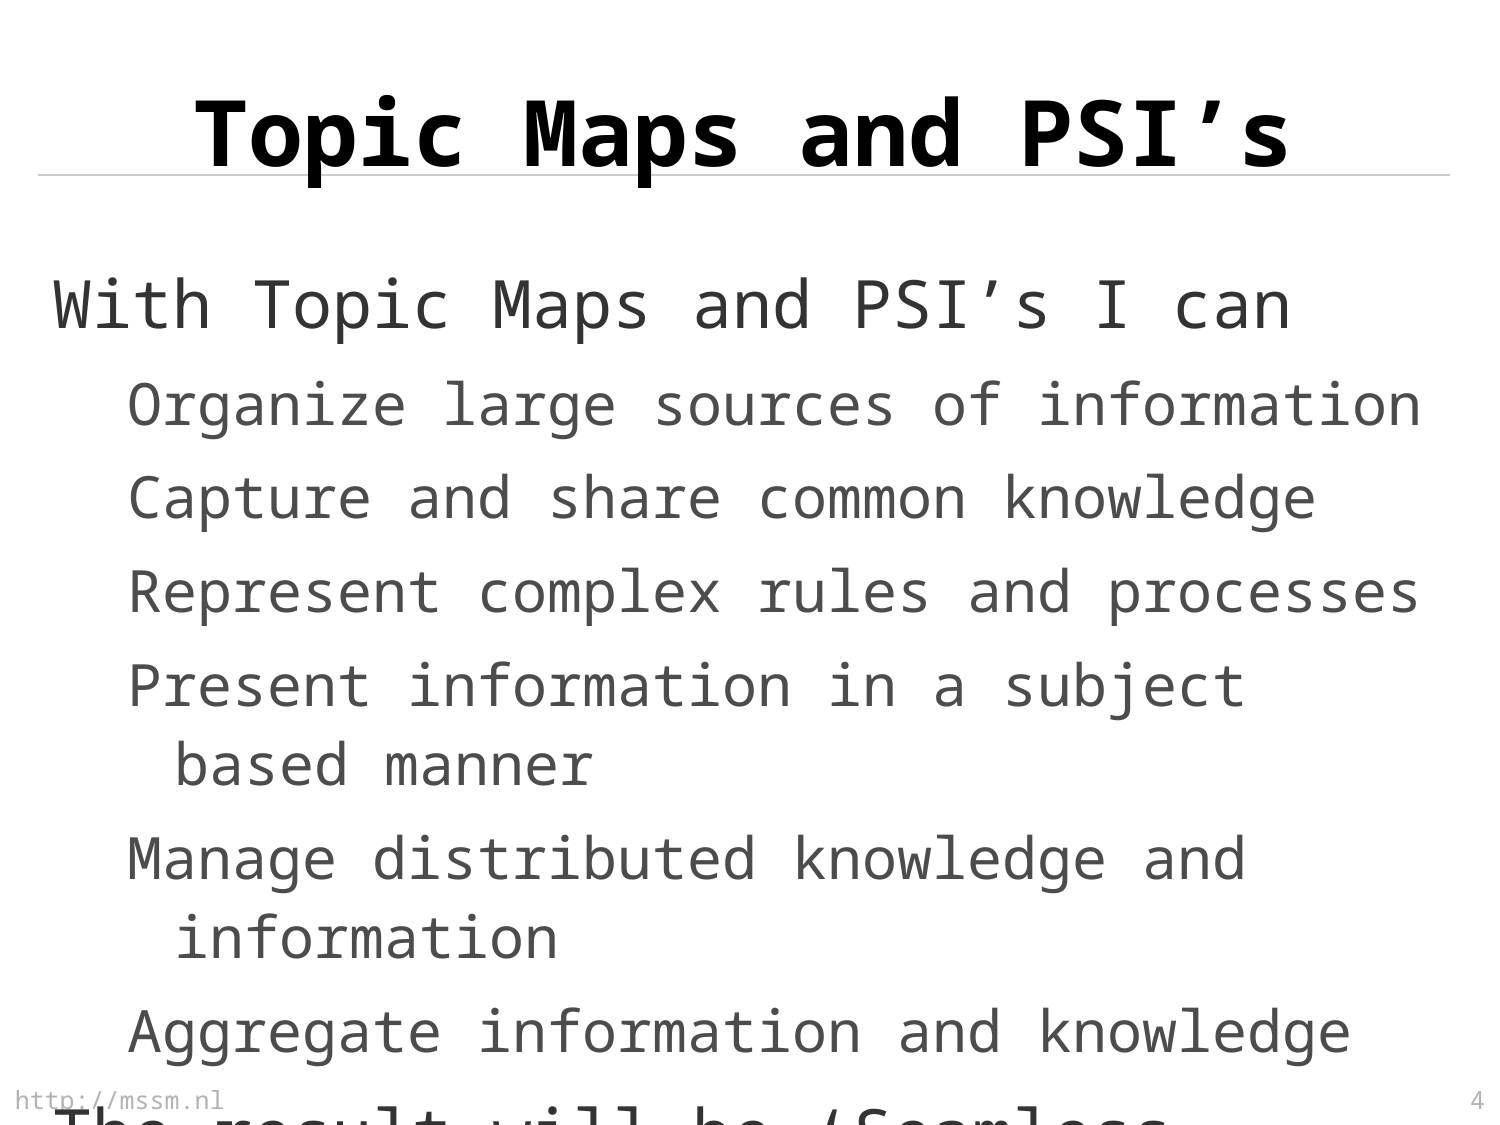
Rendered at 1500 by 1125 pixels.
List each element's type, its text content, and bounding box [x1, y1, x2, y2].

list With Topic Maps and PSI’s I can Organize large sources of information Capture and share common knowledge Represent complex rules and processes Present information in a subject based manner Manage distributed knowledge and information Aggregate information and knowledge The result will be ‘Seamless knowledge’ [37, 249, 1450, 1076]
title Topic Maps and PSI’s [37, 37, 1450, 225]
